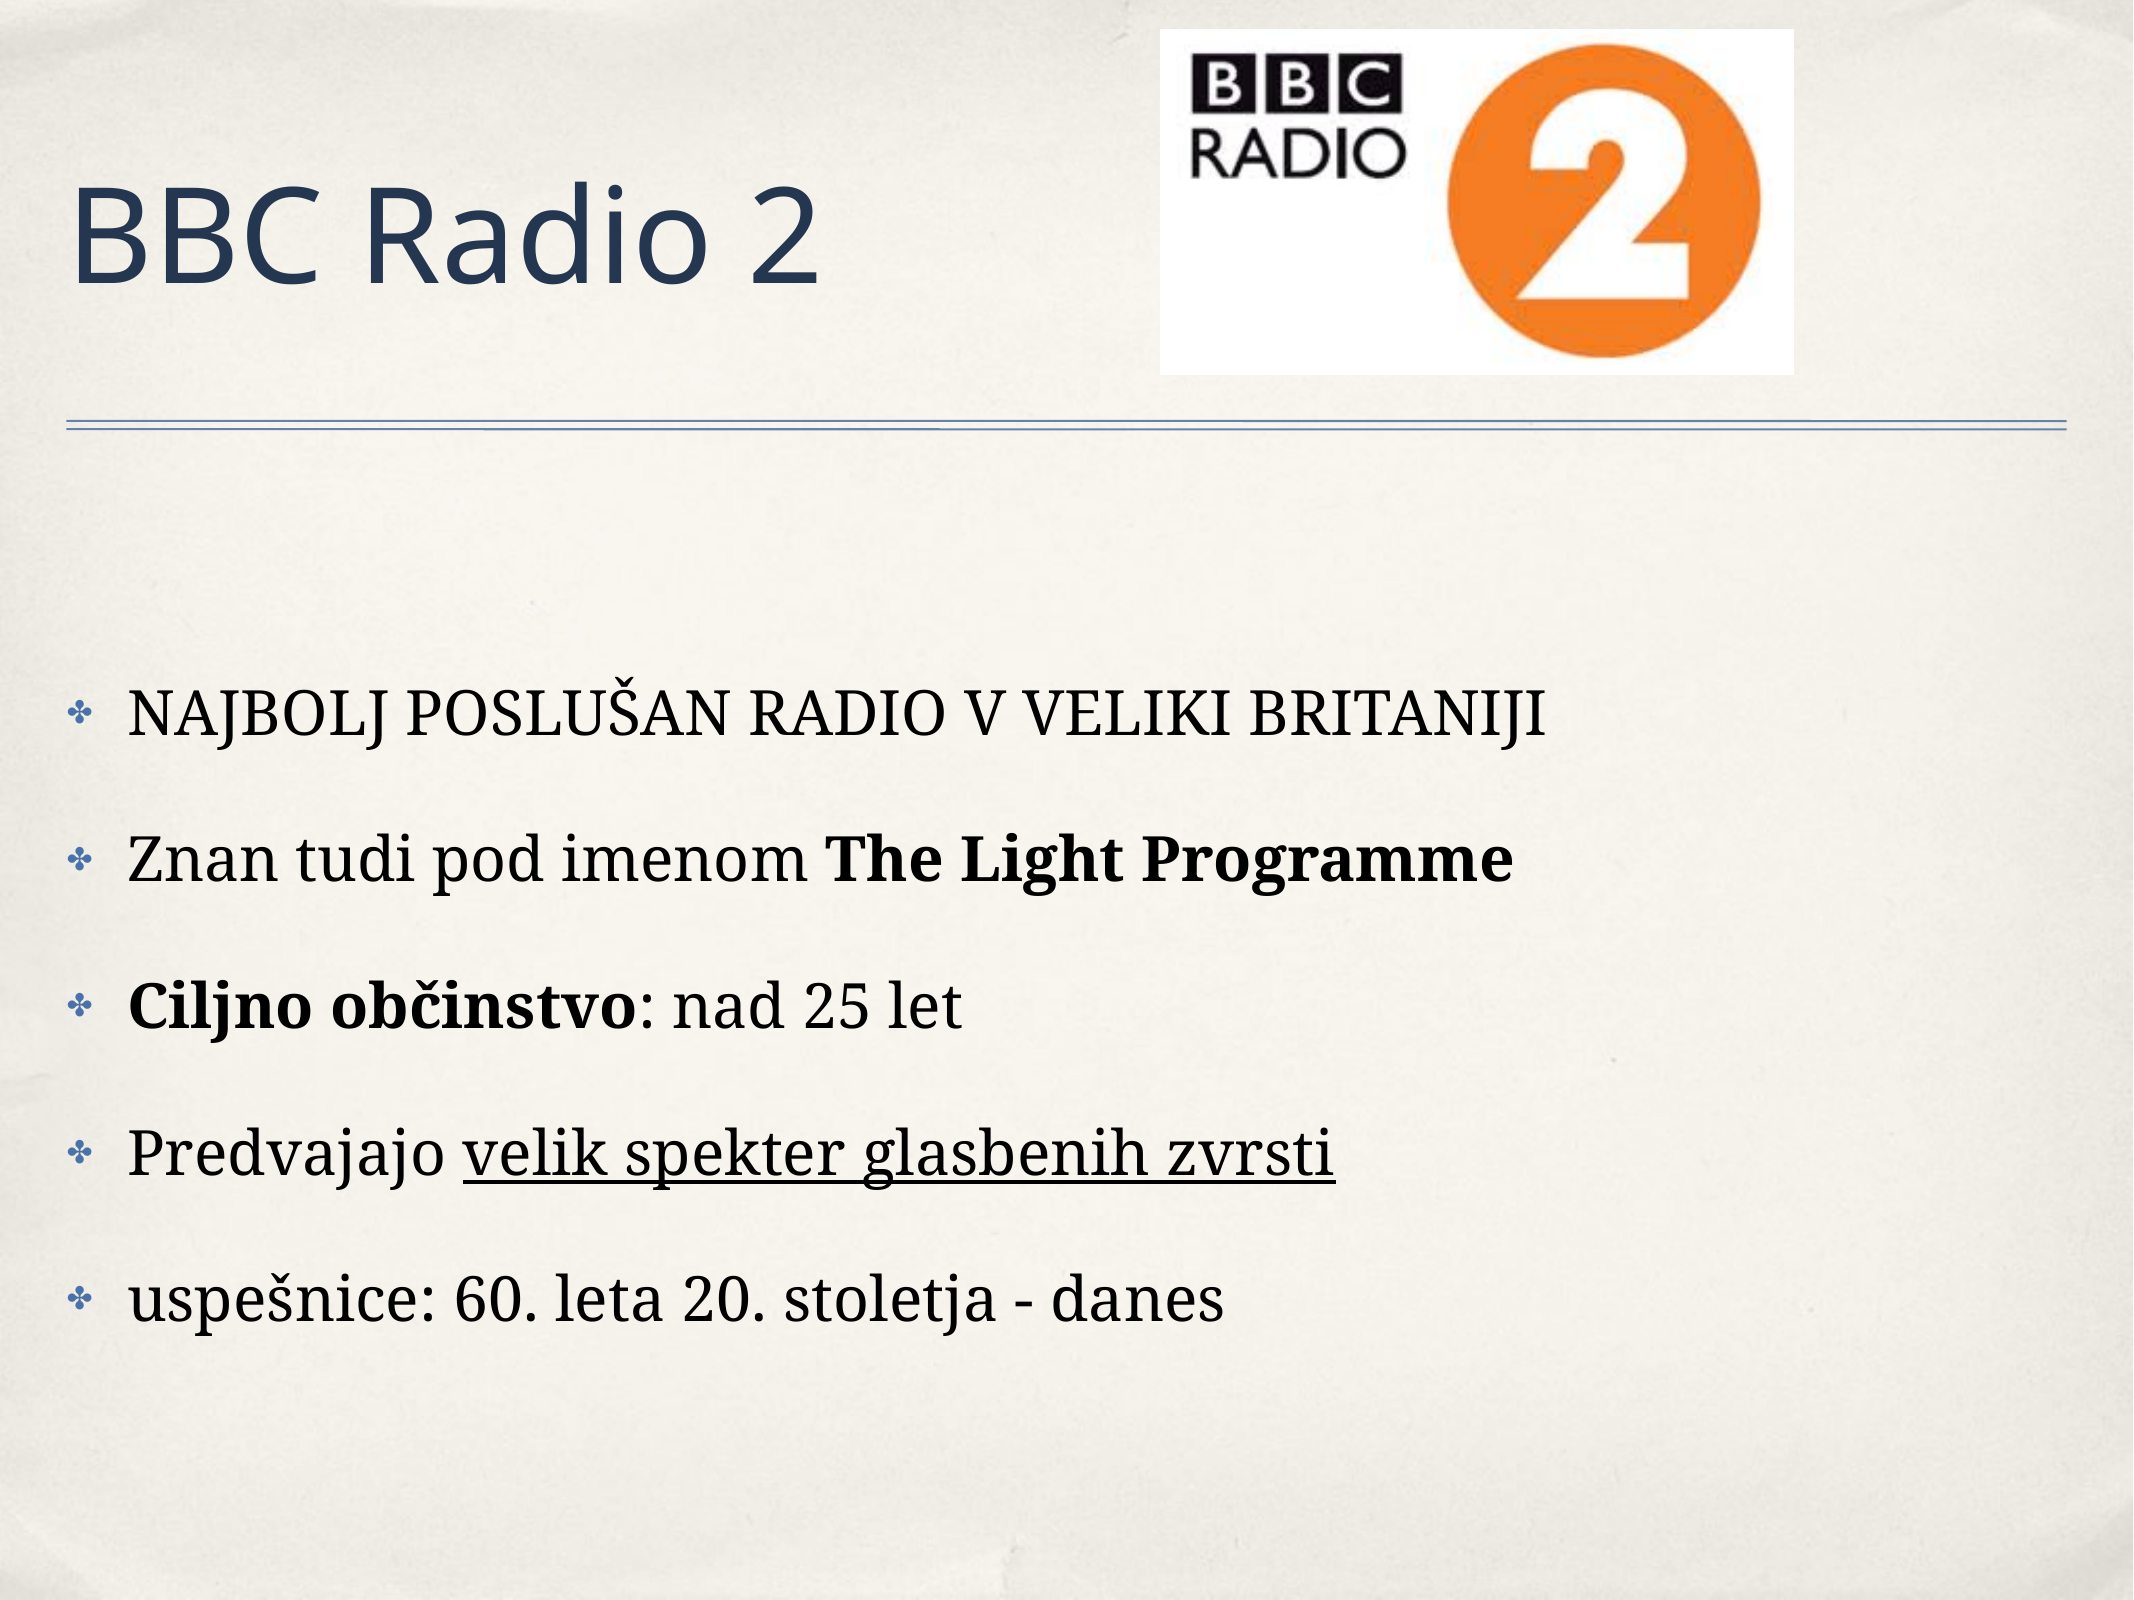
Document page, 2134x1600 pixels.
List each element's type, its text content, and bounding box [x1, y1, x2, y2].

picture [0, 0, 2134, 1600]
title BBC Radio 2 [58, 32, 2075, 448]
list NAJBOLJ POSLUŠAN RADIO V VELIKI BRITANIJI Znan tudi pod imenom The Light Programme Ciljno občinstvo: nad 25 let Predvajajo velik spekter glasbenih zvrsti uspešnice: 60. leta 20. stoletja - danes [58, 448, 2075, 1568]
